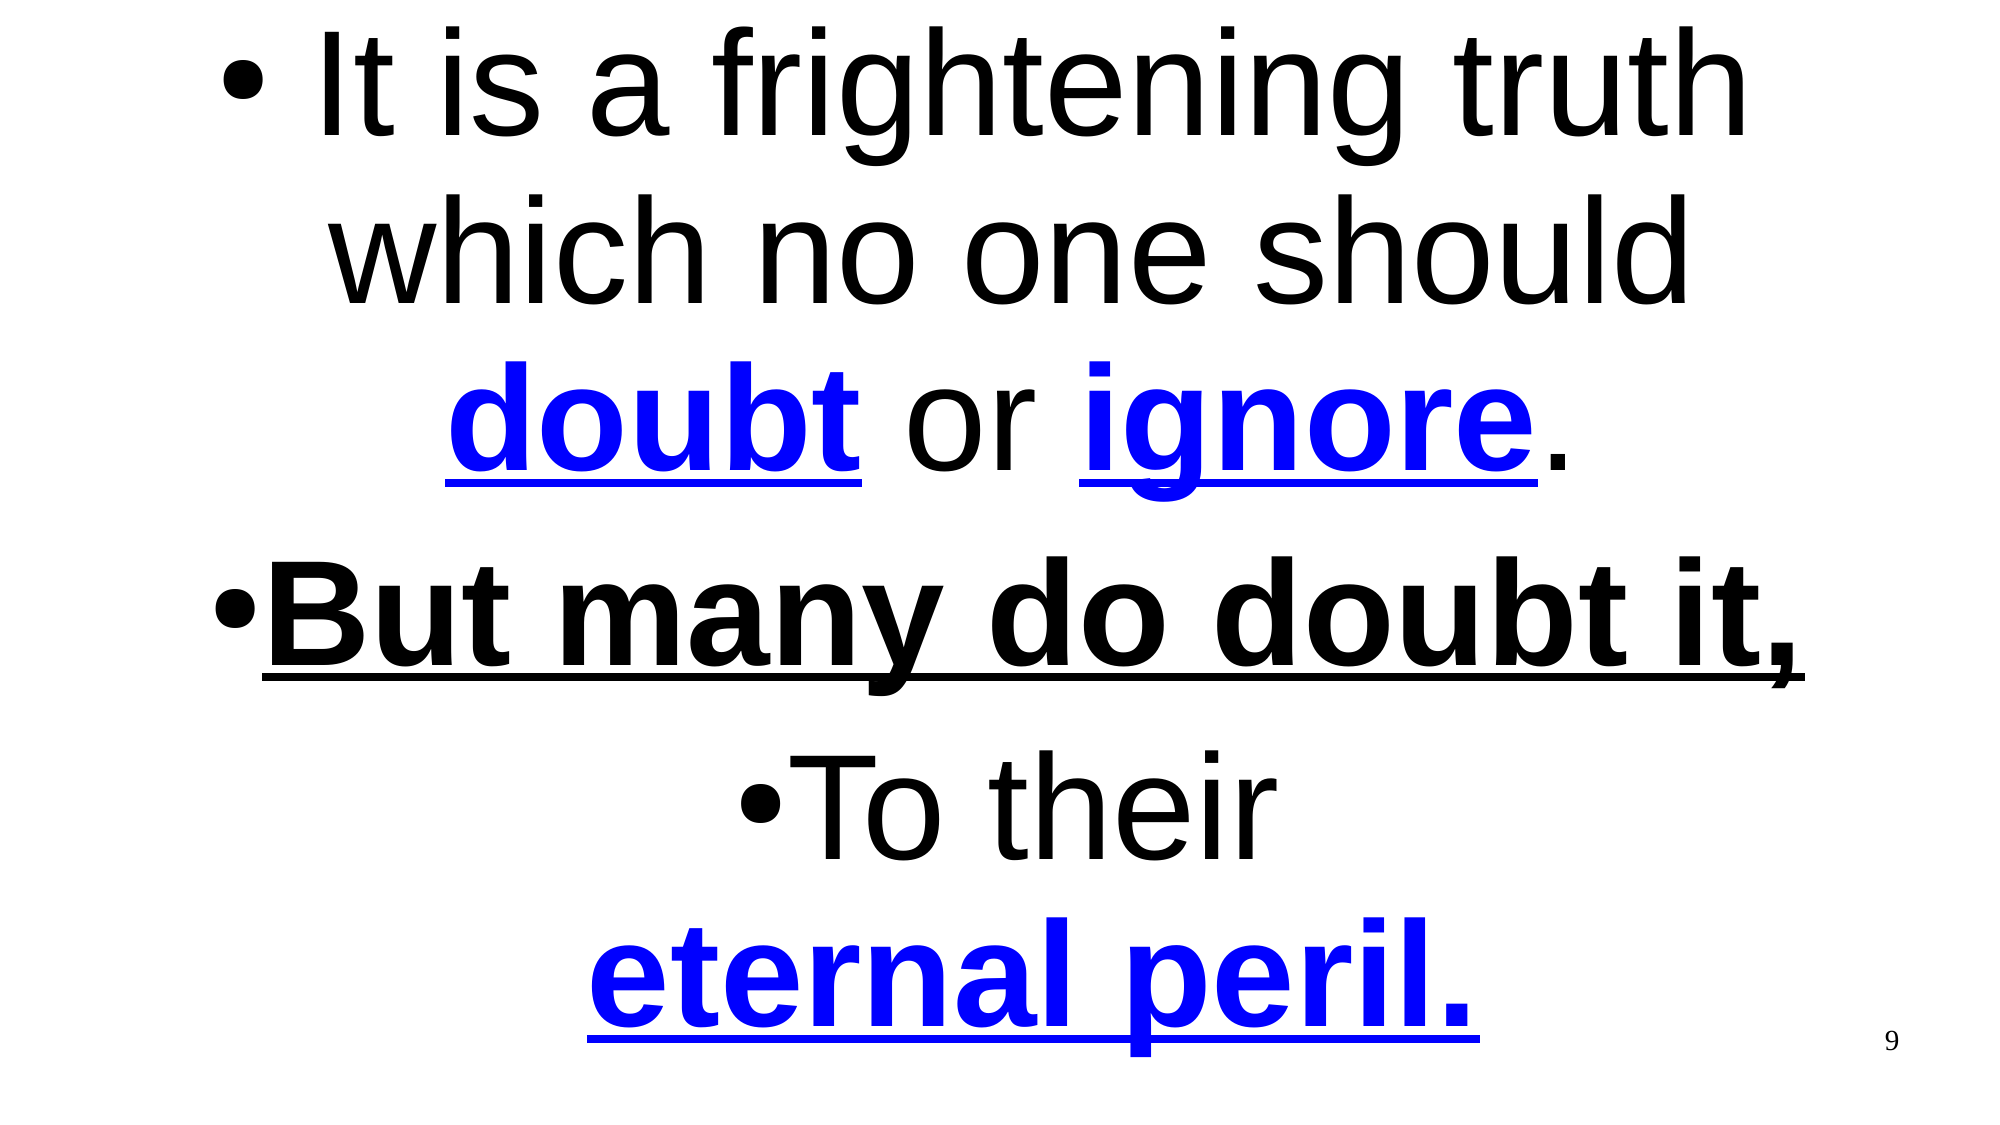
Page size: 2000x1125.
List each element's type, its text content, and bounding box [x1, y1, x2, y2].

list It is a frightening truth which no one should doubt or ignore. But many do doubt it, To their eternal peril. [0, 0, 1996, 1123]
